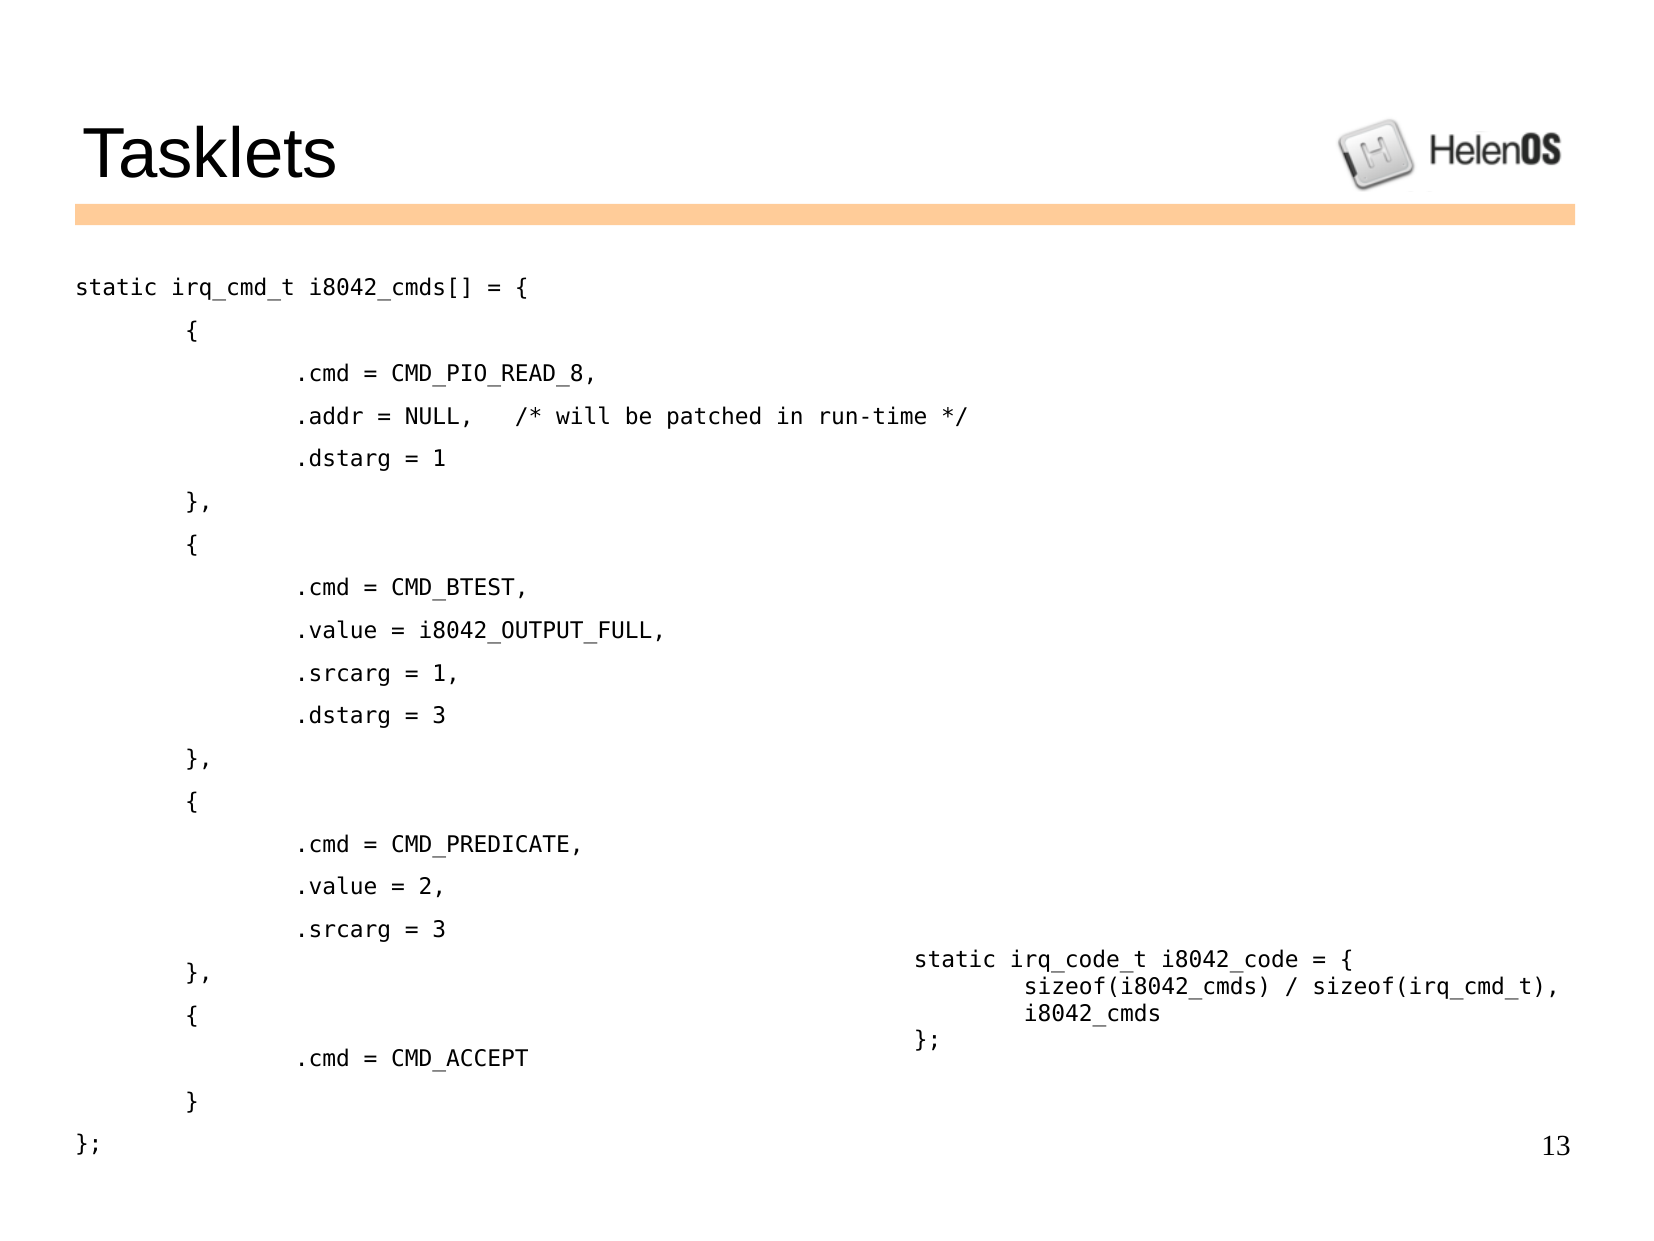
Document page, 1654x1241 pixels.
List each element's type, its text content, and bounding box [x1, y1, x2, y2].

list static irq_cmd_t i8042_cmds[] = { { .cmd = CMD_PIO_READ_8, .addr = NULL, /* will be patched in run-time */ .dstarg = 1 }, { .cmd = CMD_BTEST, .value = i8042_OUTPUT_FULL, .srcarg = 1, .dstarg = 3 }, { .cmd = CMD_PREDICATE, .value = 2, .srcarg = 3 }, { .cmd = CMD_ACCEPT } }; [75, 285, 1564, 1169]
title Tasklets [82, 49, 1571, 257]
text_box static irq_code_t i8042_code = { sizeof(i8042_cmds) / sizeof(irq_cmd_t), i8042_cmds }; [899, 938, 1576, 1088]
